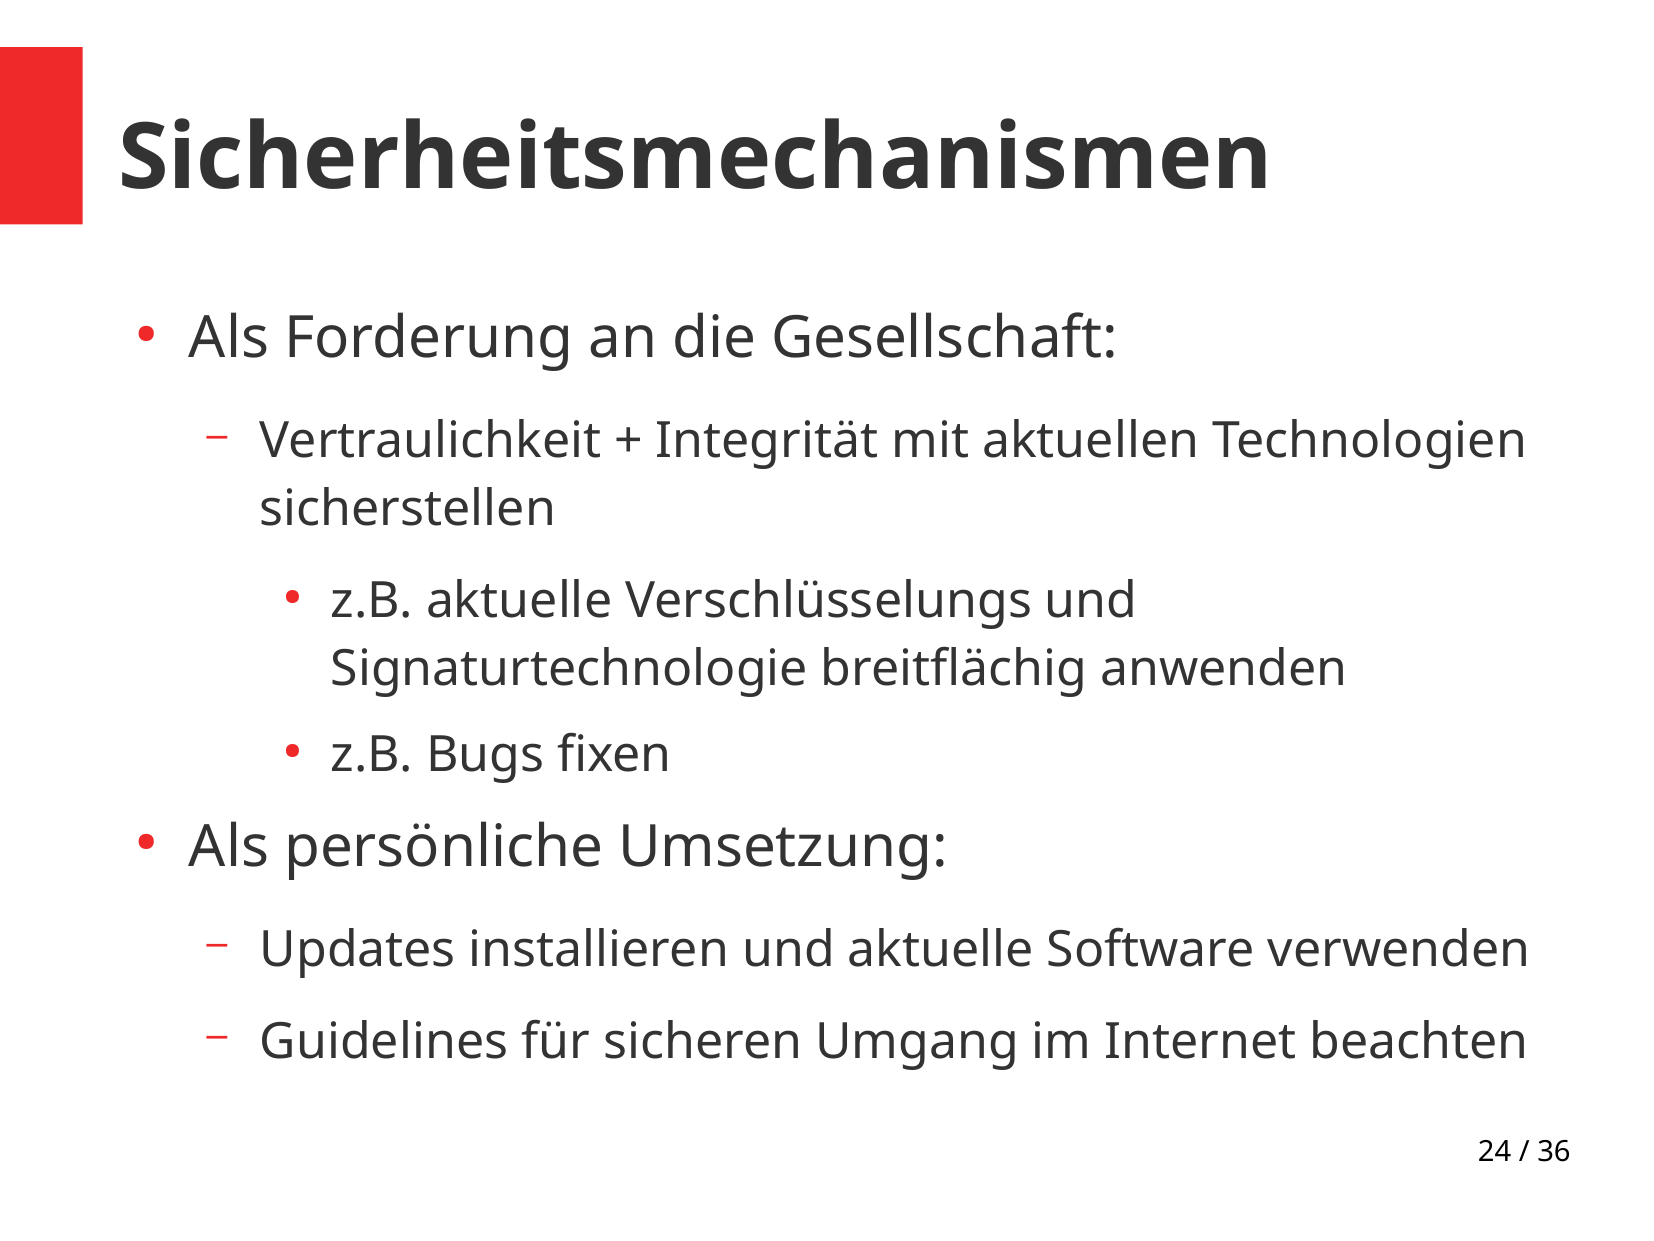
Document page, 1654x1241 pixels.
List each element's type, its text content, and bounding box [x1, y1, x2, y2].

title Sicherheitsmechanismen [118, 49, 1571, 257]
list Als Forderung an die Gesellschaft: Vertraulichkeit + Integrität mit aktuellen Technologien sicherstellen z.B. aktuelle Verschlüsselungs und Signaturtechnologie breitflächig anwenden z.B. Bugs fixen Als persönliche Umsetzung: Updates installieren und aktuelle Software verwenden Guidelines für sicheren Umgang im Internet beachten [118, 295, 1536, 1015]
